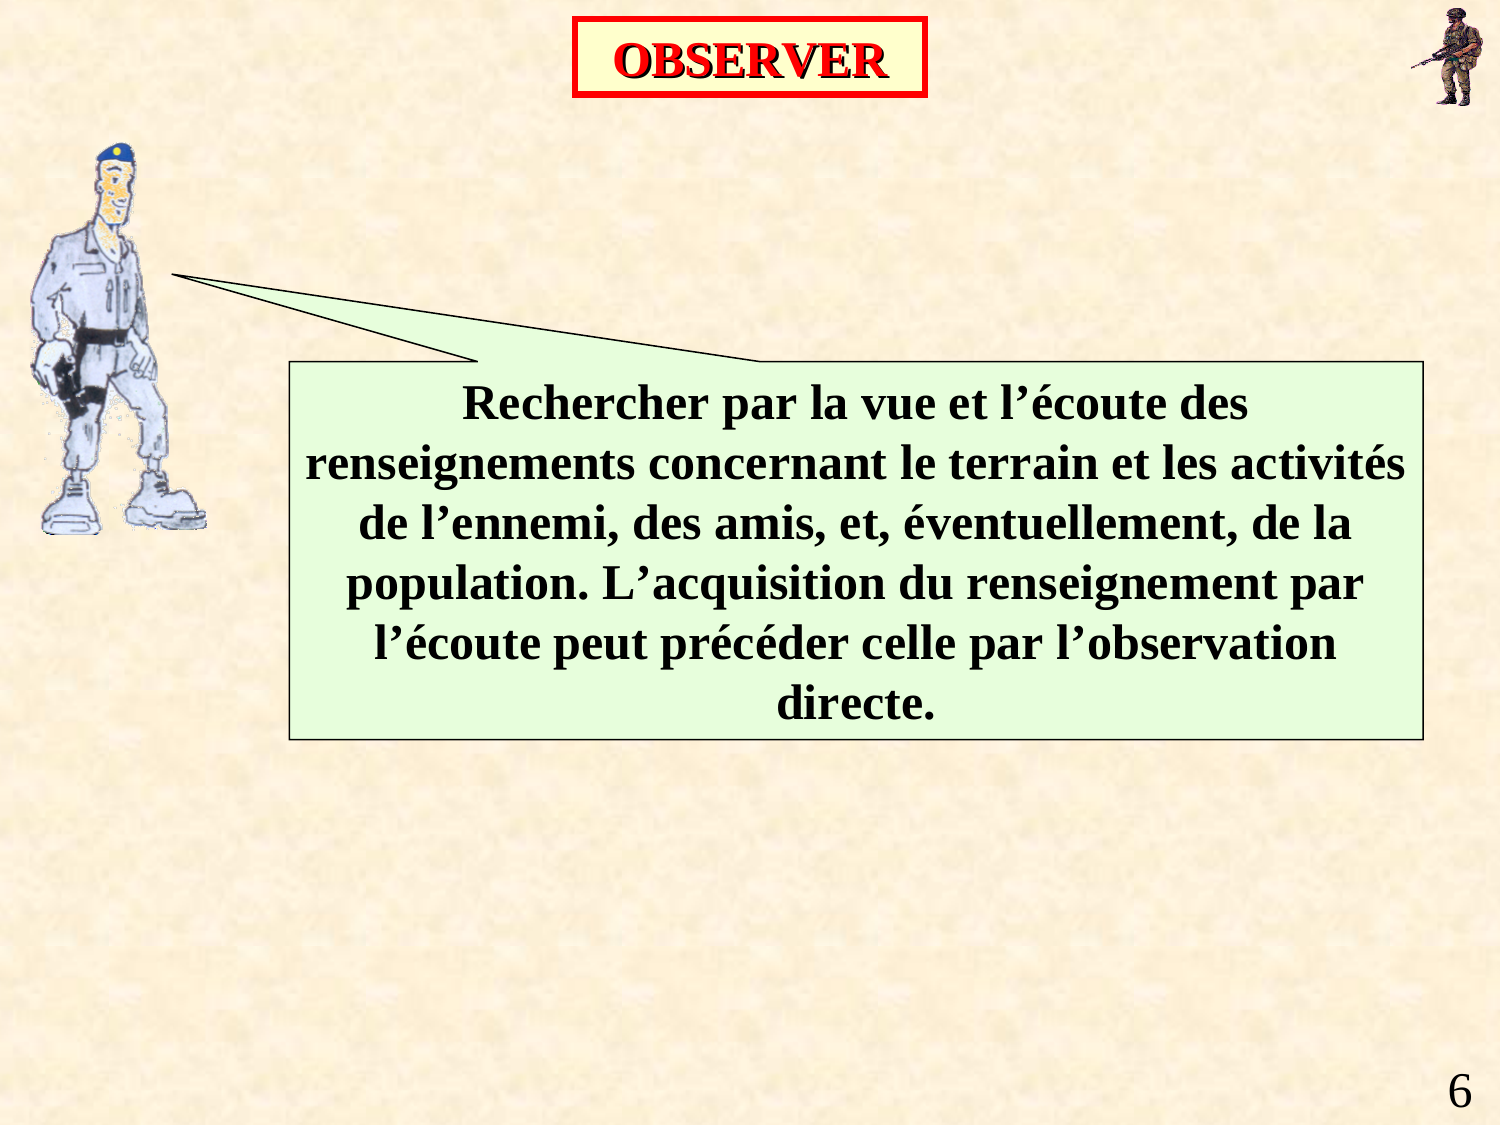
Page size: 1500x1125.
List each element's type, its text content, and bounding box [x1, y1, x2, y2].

text_box Rechercher par la vue et l’écoute des renseignements concernant le terrain et les activités de l’ennemi, des amis, et, éventuellement, de la population. L’acquisition du renseignement par l’écoute peut précéder celle par l’observation directe. [207, 279, 1424, 740]
picture [0, 0, 1500, 1125]
text_box OBSERVER [575, 18, 926, 95]
